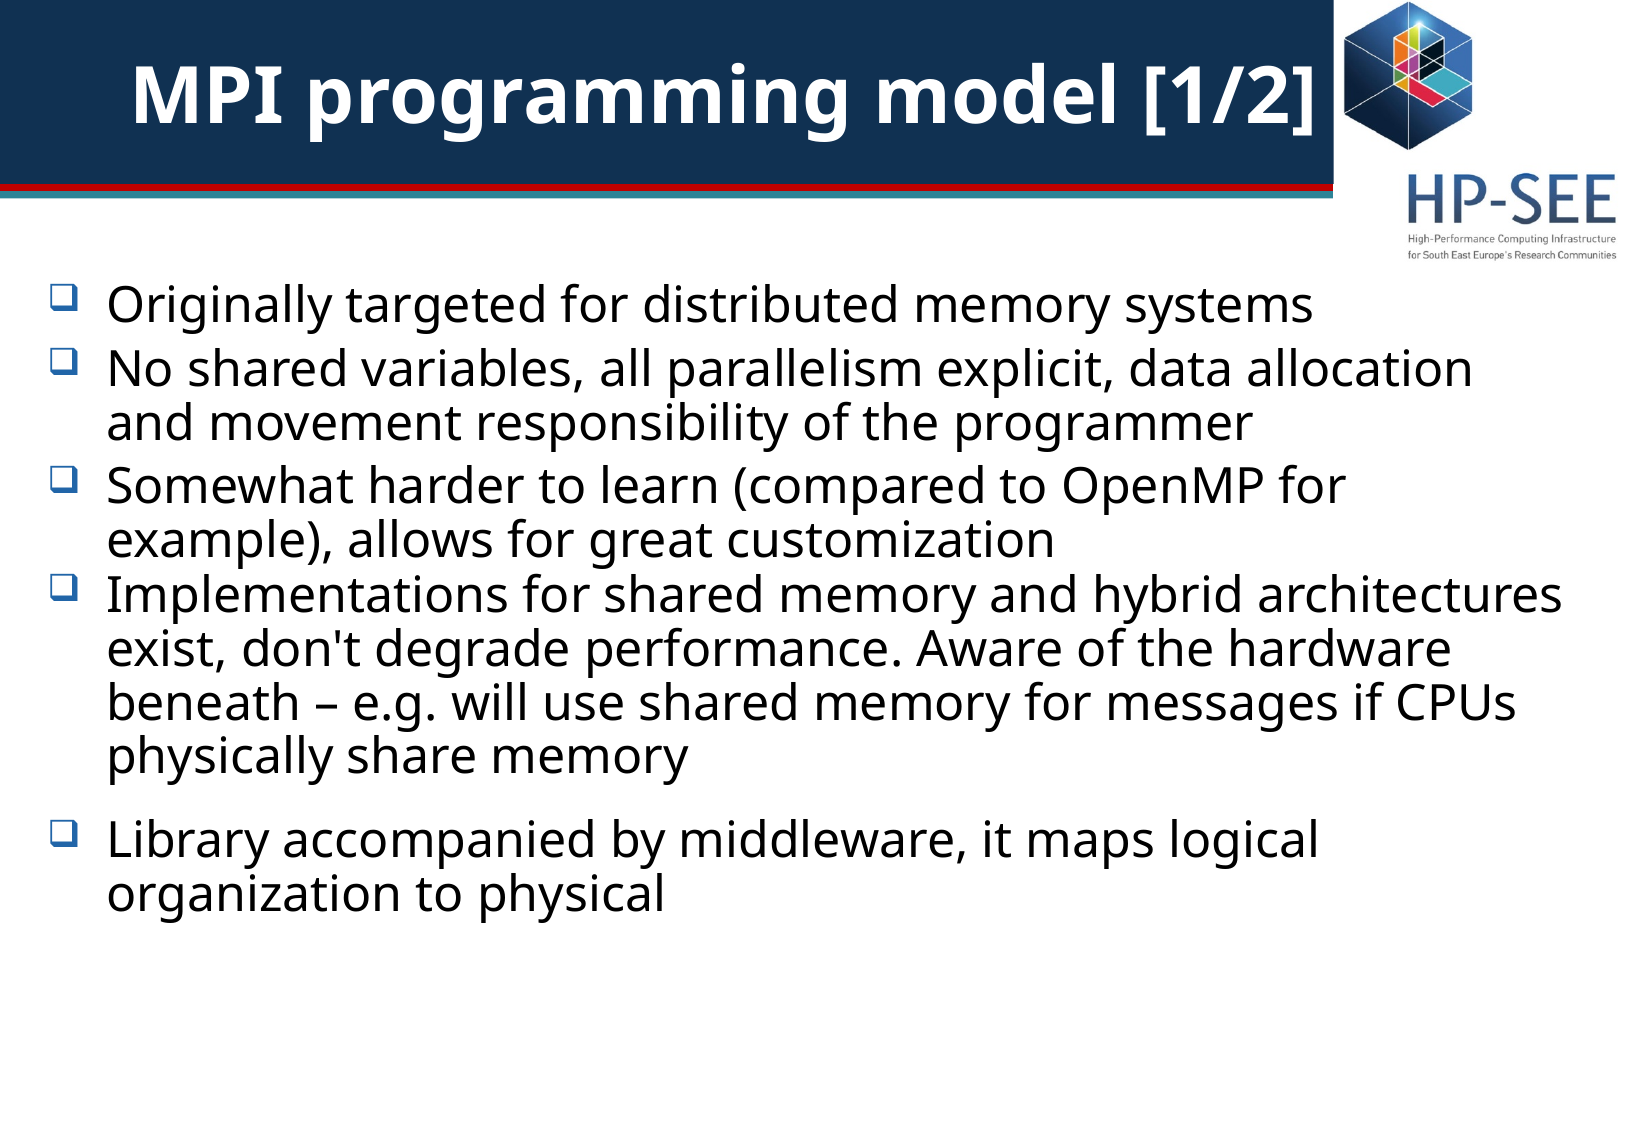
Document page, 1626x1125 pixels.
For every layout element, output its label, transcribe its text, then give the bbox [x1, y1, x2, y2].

title MPI programming model [1/2] [0, 0, 1334, 184]
picture [1333, 0, 1625, 263]
list Originally targeted for distributed memory systems No shared variables, all parallelism explicit, data allocation and movement responsibility of the programmer Somewhat harder to learn (compared to OpenMP for example), allows for great customization Implementations for shared memory and hybrid architectures exist, don't degrade performance. Aware of the hardware beneath – e.g. will use shared memory for messages if CPUs physically share memory Library accompanied by middleware, it maps logical organization to physical [31, 271, 1593, 1079]
